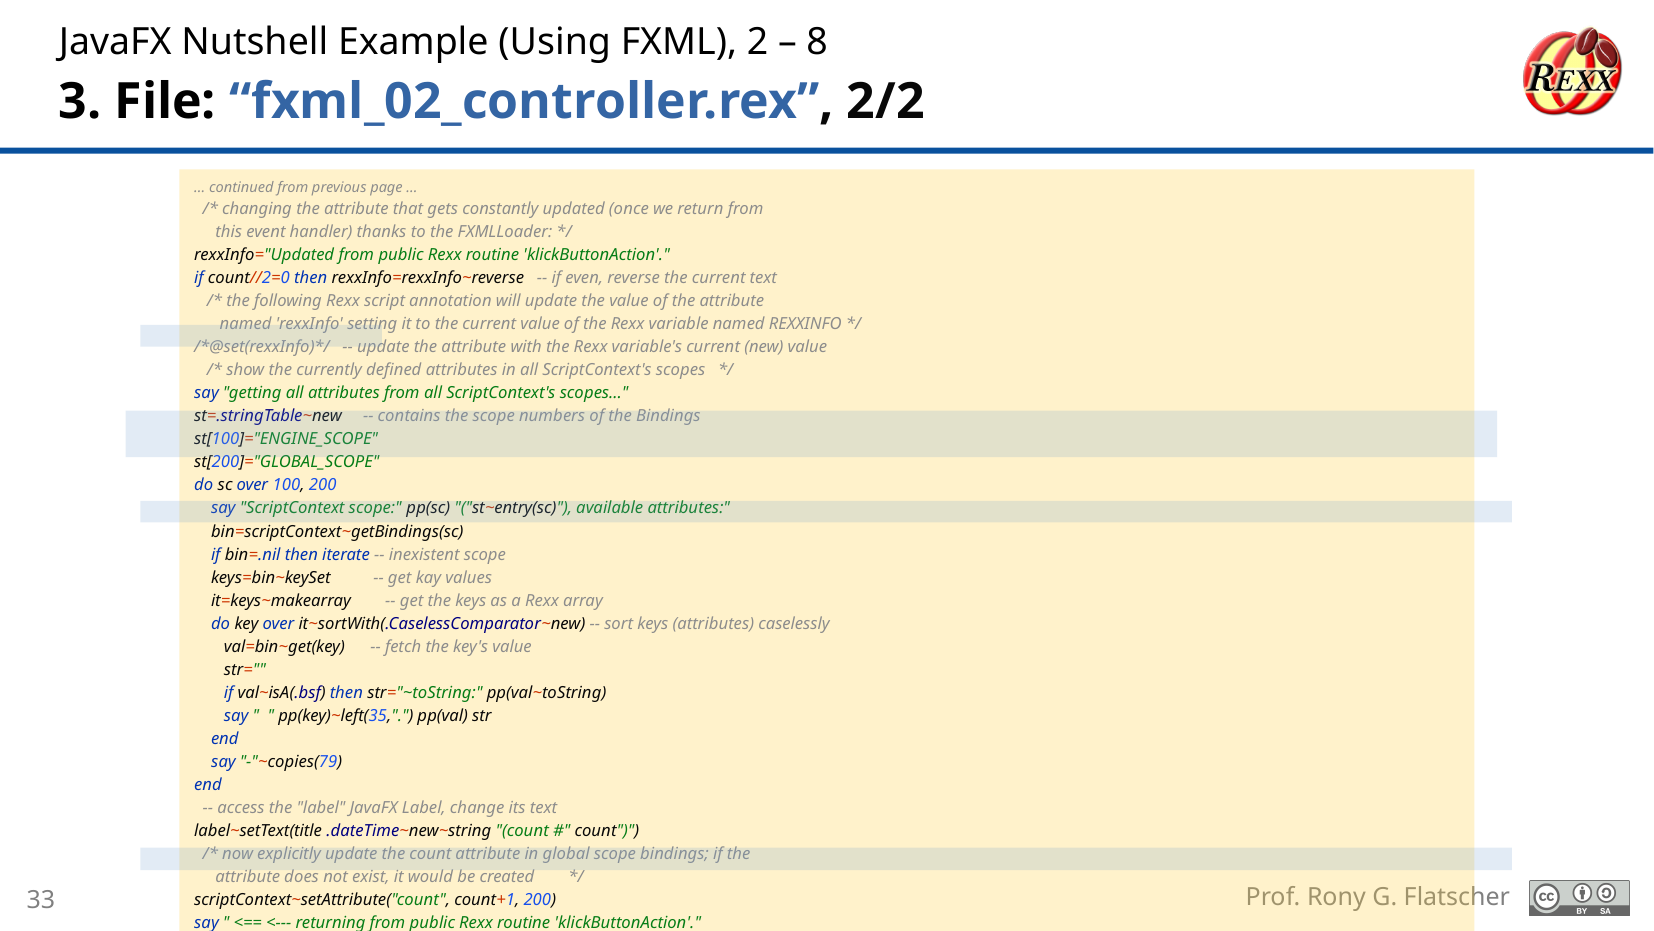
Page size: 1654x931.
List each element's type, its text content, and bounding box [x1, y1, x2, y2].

text_box ... continued from previous page ... /* changing the attribute that gets constantly updated (once we return from this event handler) thanks to the FXMLLoader: */ rexxInfo="Updated from public Rexx routine 'klickButtonAction'." if count//2=0 then rexxInfo=rexxInfo~reverse -- if even, reverse the current text /* the following Rexx script annotation will update the value of the attribute named 'rexxInfo' setting it to the current value of the Rexx variable named REXXINFO */ /*@set(rexxInfo)*/ -- update the attribute with the Rexx variable's current (new) value /* show the currently defined attributes in all ScriptContext's scopes */ say "getting all attributes from all ScriptContext's scopes..." st=.stringTable~new -- contains the scope numbers of the Bindings st[100]="ENGINE_SCOPE" st[200]="GLOBAL_SCOPE" do sc over 100, 200 say "ScriptContext scope:" pp(sc) "("st~entry(sc)"), available attributes:" bin=scriptContext~getBindings(sc) if bin=.nil then iterate -- inexistent scope keys=bin~keySet -- get kay values it=keys~makearray -- get the keys as a Rexx array do key over it~sortWith(.CaselessComparator~new) -- sort keys (attributes) caselessly val=bin~get(key) -- fetch the key's value str="" if val~isA(.bsf) then str="~toString:" pp(val~toString) say " " pp(key)~left(35,".") pp(val) str end say "-"~copies(79) end -- access the "label" JavaFX Label, change its text label~setText(title .dateTime~new~string "(count #" count")") /* now explicitly update the count attribute in global scope bindings; if the attribute does not exist, it would be created */ scriptContext~setAttribute("count", count+1, 200) say " <== <--- returning from public Rexx routine 'klickButtonAction'." say [179, 458, 1475, 500]
text_box [140, 324, 382, 347]
title JavaFX Nutshell Example (Using FXML), 2 – 8 3. File: “fxml_02_controller.rex”, 2/2 [0, 0, 1625, 148]
text_box ... continued from previous page ... /* changing the attribute that gets constantly updated (once we return from this event handler) thanks to the FXMLLoader: */ rexxInfo="Updated from public Rexx routine 'klickButtonAction'." if count//2=0 then rexxInfo=rexxInfo~reverse -- if even, reverse the current text /* the following Rexx script annotation will update the value of the attribute named 'rexxInfo' setting it to the current value of the Rexx variable named REXXINFO */ /*@set(rexxInfo)*/ -- update the attribute with the Rexx variable's current (new) value /* show the currently defined attributes in all ScriptContext's scopes */ say "getting all attributes from all ScriptContext's scopes..." st=.stringTable~new -- contains the scope numbers of the Bindings st[100]="ENGINE_SCOPE" st[200]="GLOBAL_SCOPE" do sc over 100, 200 say "ScriptContext scope:" pp(sc) "("st~entry(sc)"), available attributes:" bin=scriptContext~getBindings(sc) if bin=.nil then iterate -- inexistent scope keys=bin~keySet -- get kay values it=keys~makearray -- get the keys as a Rexx array do key over it~sortWith(.CaselessComparator~new) -- sort keys (attributes) caselessly val=bin~get(key) -- fetch the key's value str="" if val~isA(.bsf) then str="~toString:" pp(val~toString) say " " pp(key)~left(35,".") pp(val) str end say "-"~copies(79) end -- access the "label" JavaFX Label, change its text label~setText(title .dateTime~new~string "(count #" count")") /* now explicitly update the count attribute in global scope bindings; if the attribute does not exist, it would be created */ scriptContext~setAttribute("count", count+1, 200) say " <== <--- returning from public Rexx routine 'klickButtonAction'." say [179, 169, 1475, 410]
text_box [125, 410, 1498, 458]
text_box [140, 500, 1512, 523]
text_box [140, 847, 1512, 871]
text_box ... continued from previous page ... /* changing the attribute that gets constantly updated (once we return from this event handler) thanks to the FXMLLoader: */ rexxInfo="Updated from public Rexx routine 'klickButtonAction'." if count//2=0 then rexxInfo=rexxInfo~reverse -- if even, reverse the current text /* the following Rexx script annotation will update the value of the attribute named 'rexxInfo' setting it to the current value of the Rexx variable named REXXINFO */ /*@set(rexxInfo)*/ -- update the attribute with the Rexx variable's current (new) value /* show the currently defined attributes in all ScriptContext's scopes */ say "getting all attributes from all ScriptContext's scopes..." st=.stringTable~new -- contains the scope numbers of the Bindings st[100]="ENGINE_SCOPE" st[200]="GLOBAL_SCOPE" do sc over 100, 200 say "ScriptContext scope:" pp(sc) "("st~entry(sc)"), available attributes:" bin=scriptContext~getBindings(sc) if bin=.nil then iterate -- inexistent scope keys=bin~keySet -- get kay values it=keys~makearray -- get the keys as a Rexx array do key over it~sortWith(.CaselessComparator~new) -- sort keys (attributes) caselessly val=bin~get(key) -- fetch the key's value str="" if val~isA(.bsf) then str="~toString:" pp(val~toString) say " " pp(key)~left(35,".") pp(val) str end say "-"~copies(79) end -- access the "label" JavaFX Label, change its text label~setText(title .dateTime~new~string "(count #" count")") /* now explicitly update the count attribute in global scope bindings; if the attribute does not exist, it would be created */ scriptContext~setAttribute("count", count+1, 200) say " <== <--- returning from public Rexx routine 'klickButtonAction'." say [179, 871, 1475, 921]
text_box ... continued from previous page ... /* changing the attribute that gets constantly updated (once we return from this event handler) thanks to the FXMLLoader: */ rexxInfo="Updated from public Rexx routine 'klickButtonAction'." if count//2=0 then rexxInfo=rexxInfo~reverse -- if even, reverse the current text /* the following Rexx script annotation will update the value of the attribute named 'rexxInfo' setting it to the current value of the Rexx variable named REXXINFO */ /*@set(rexxInfo)*/ -- update the attribute with the Rexx variable's current (new) value /* show the currently defined attributes in all ScriptContext's scopes */ say "getting all attributes from all ScriptContext's scopes..." st=.stringTable~new -- contains the scope numbers of the Bindings st[100]="ENGINE_SCOPE" st[200]="GLOBAL_SCOPE" do sc over 100, 200 say "ScriptContext scope:" pp(sc) "("st~entry(sc)"), available attributes:" bin=scriptContext~getBindings(sc) if bin=.nil then iterate -- inexistent scope keys=bin~keySet -- get kay values it=keys~makearray -- get the keys as a Rexx array do key over it~sortWith(.CaselessComparator~new) -- sort keys (attributes) caselessly val=bin~get(key) -- fetch the key's value str="" if val~isA(.bsf) then str="~toString:" pp(val~toString) say " " pp(key)~left(35,".") pp(val) str end say "-"~copies(79) end -- access the "label" JavaFX Label, change its text label~setText(title .dateTime~new~string "(count #" count")") /* now explicitly update the count attribute in global scope bindings; if the attribute does not exist, it would be created */ scriptContext~setAttribute("count", count+1, 200) say " <== <--- returning from public Rexx routine 'klickButtonAction'." say [179, 523, 1475, 847]
